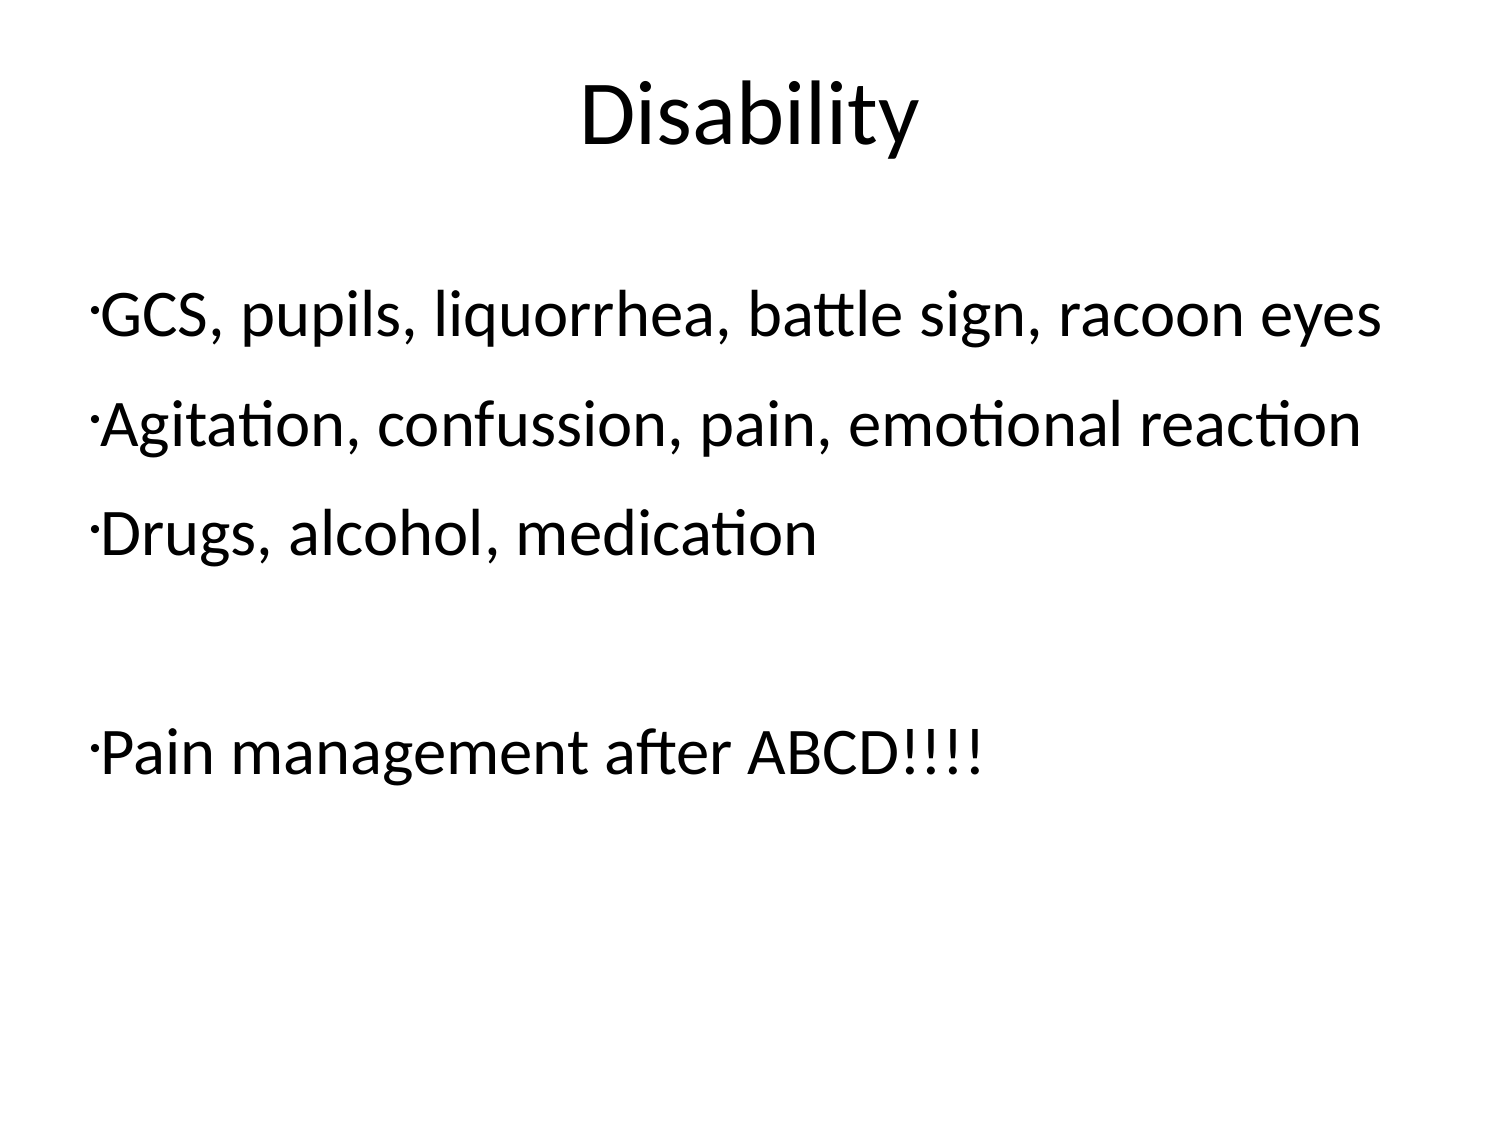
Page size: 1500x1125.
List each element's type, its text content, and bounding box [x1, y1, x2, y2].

list GCS, pupils, liquorrhea, battle sign, racoon eyes Agitation, confussion, pain, emotional reaction Drugs, alcohol, medication Pain management after ABCD!!!! [75, 262, 1425, 1005]
title Disability [75, 45, 1425, 233]
